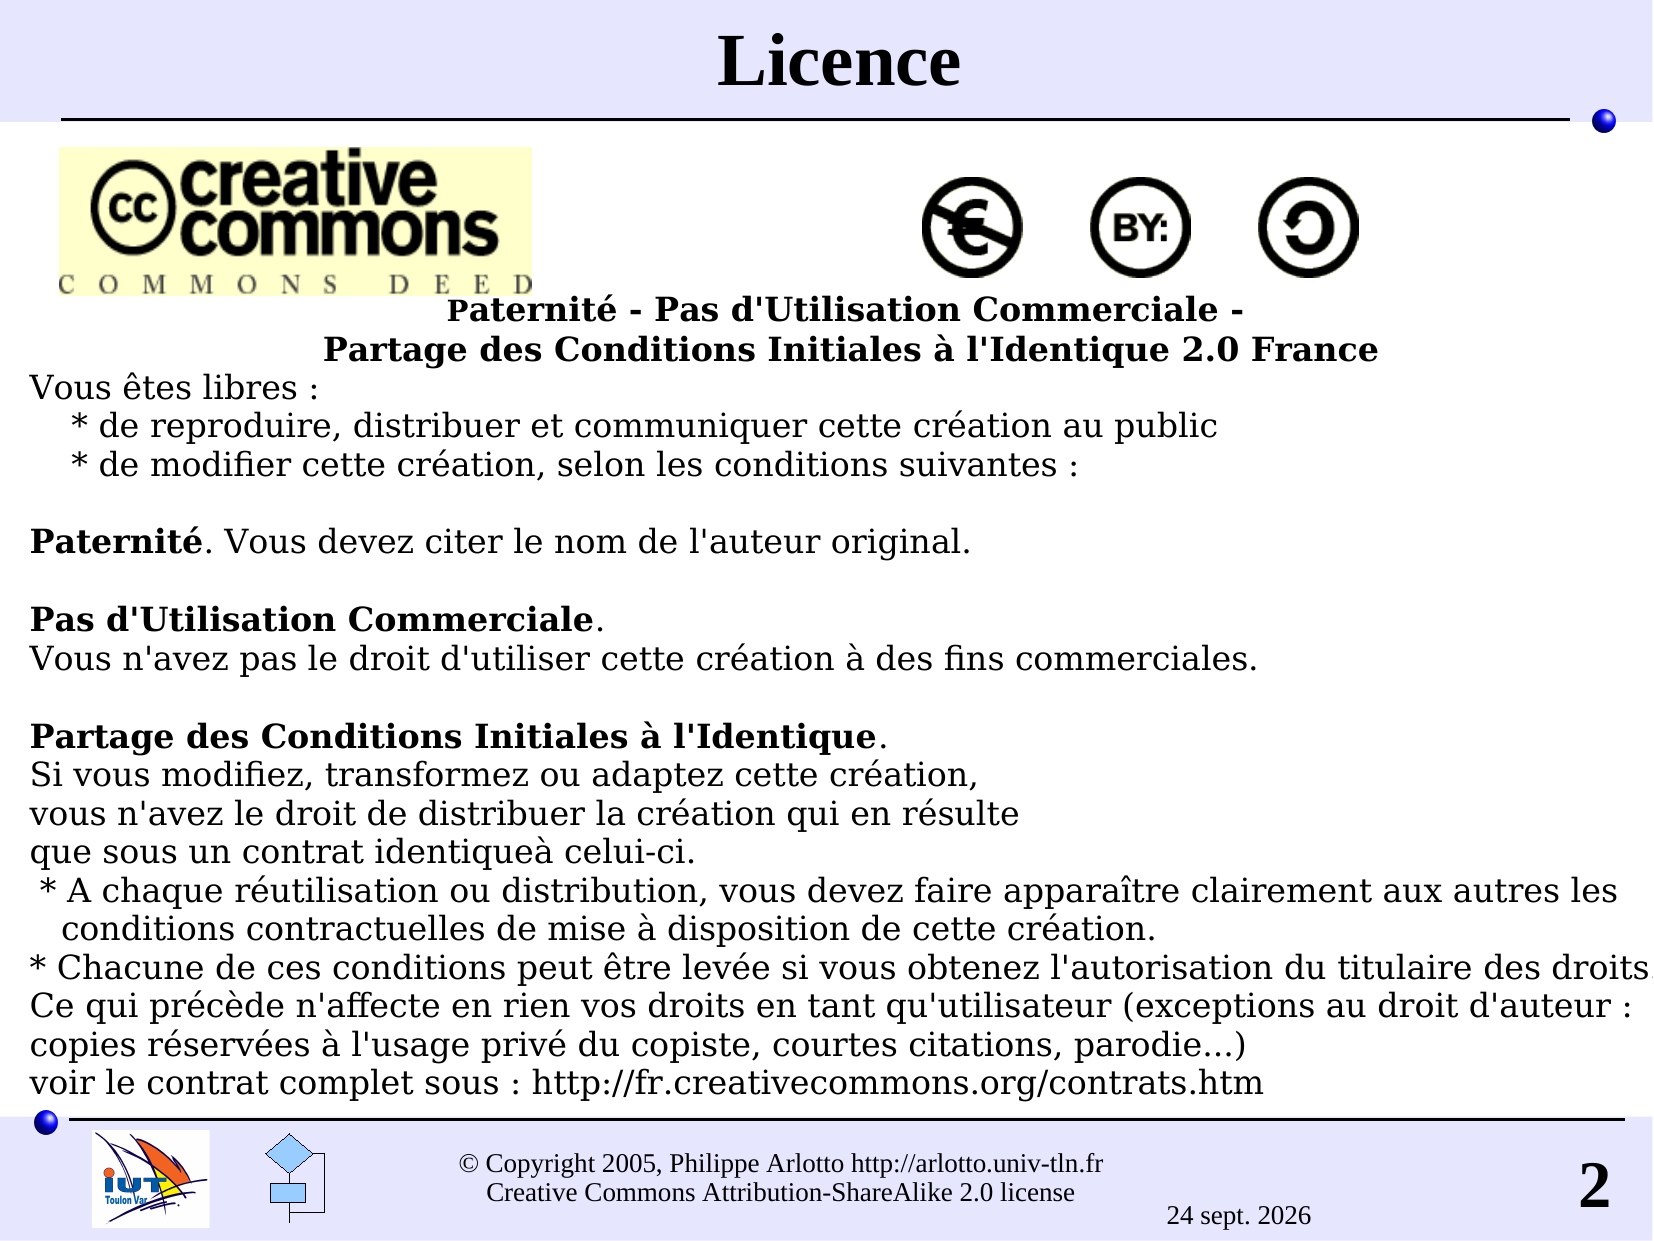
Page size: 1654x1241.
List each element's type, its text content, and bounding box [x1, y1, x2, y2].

picture [59, 147, 532, 290]
title Licence [95, 14, 1585, 107]
text_box Paternité - Pas d'Utilisation Commerciale - Partage des Conditions Initiales à l'Identique 2.0 France Vous êtes libres : * de reproduire, distribuer et communiquer cette création au public * de modifier cette création, selon les conditions suivantes : Paternité. Vous devez citer le nom de l'auteur original. Pas d'Utilisation Commerciale. Vous n'avez pas le droit d'utiliser cette création à des fins commerciales. Partage des Conditions Initiales à l'Identique. Si vous modifiez, transformez ou adaptez cette création, vous n'avez le droit de distribuer la création qui en résulte que sous un contrat identiqueà celui-ci. * A chaque réutilisation ou distribution, vous devez faire apparaître clairement aux autres les conditions contractuelles de mise à disposition de cette création. * Chacune de ces conditions peut être levée si vous obtenez l'autorisation du titulaire des droits. Ce qui précède n'affecte en rien vos droits en tant qu'utilisateur (exceptions au droit d'auteur : copies réservées à l'usage privé du copiste, courtes citations, parodie...) voir le contrat complet sous : http://fr.creativecommons.org/contrats.htm [29, 290, 1653, 1176]
picture [1258, 177, 1359, 278]
picture [922, 177, 1023, 278]
picture [1090, 177, 1191, 278]
